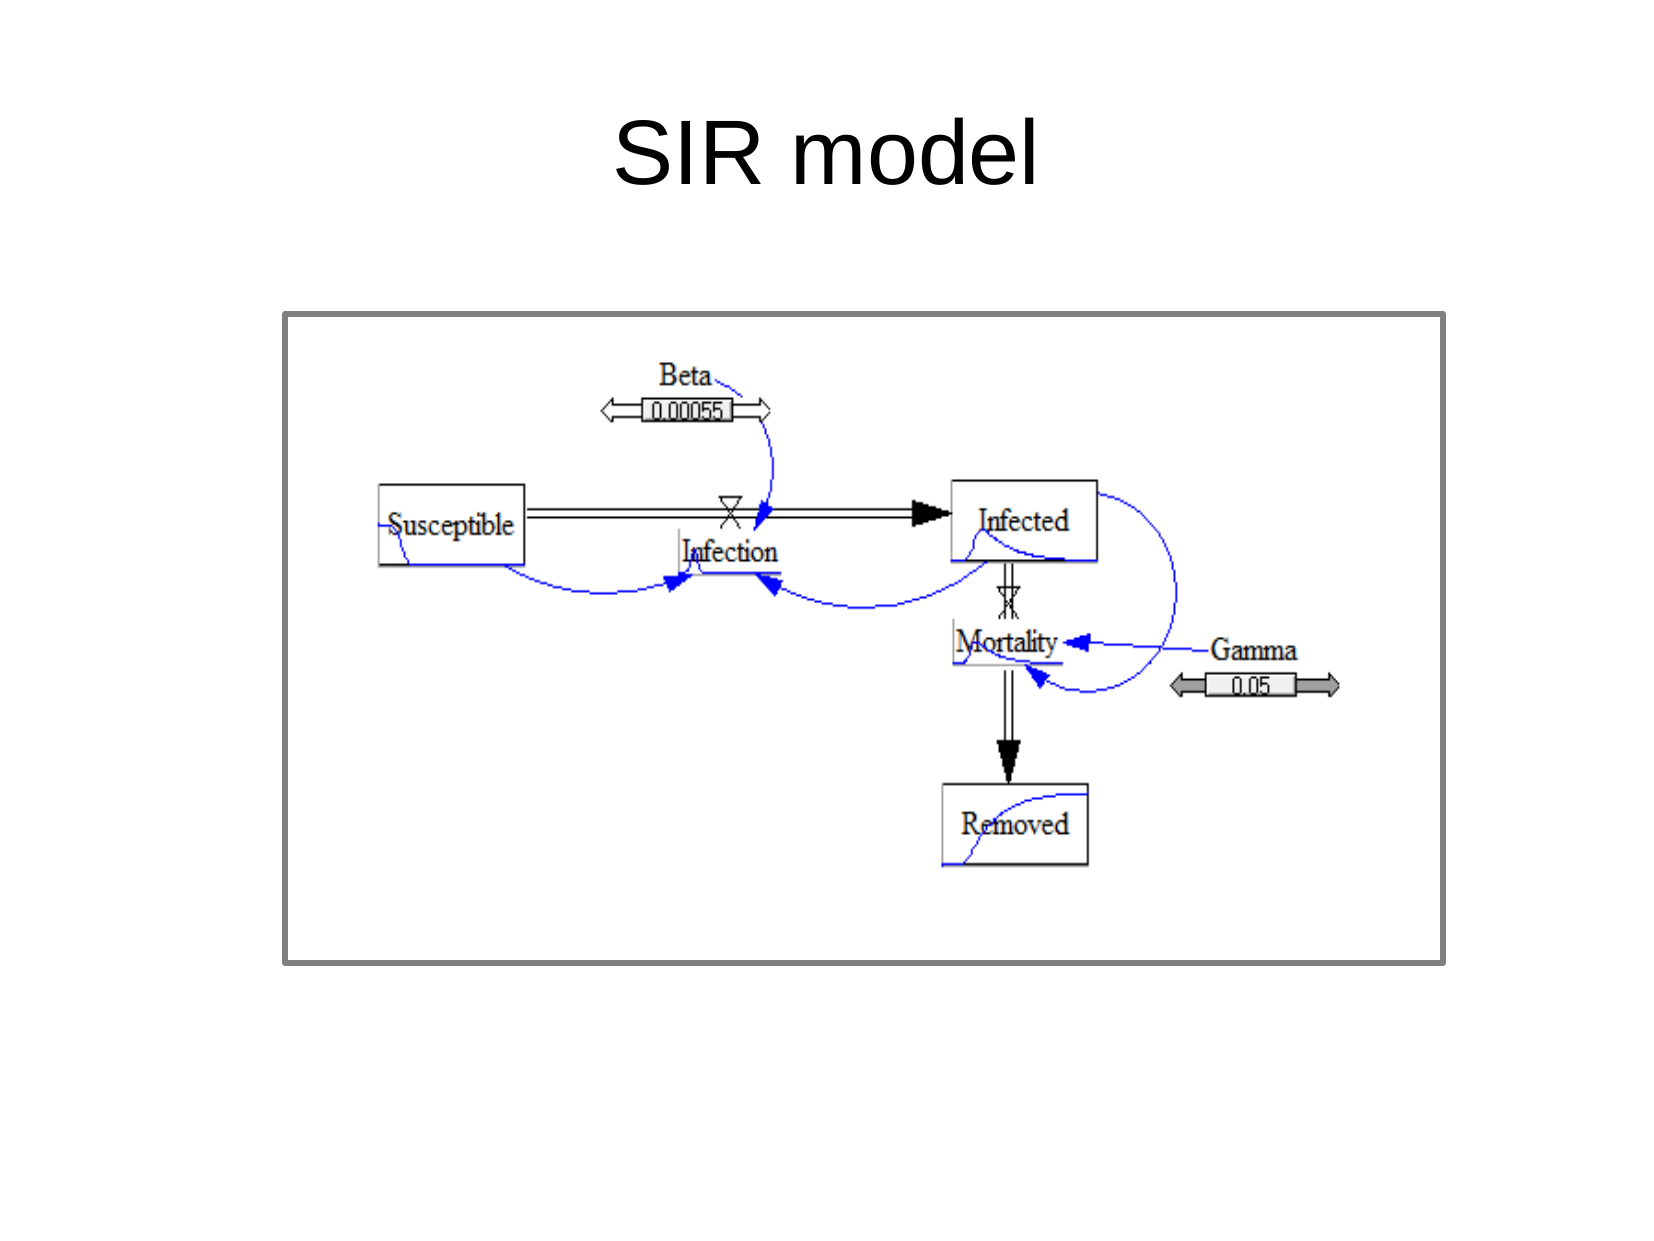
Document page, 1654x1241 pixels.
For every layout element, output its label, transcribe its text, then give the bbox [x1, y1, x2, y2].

title SIR model [82, 49, 1571, 257]
picture [288, 316, 1441, 961]
